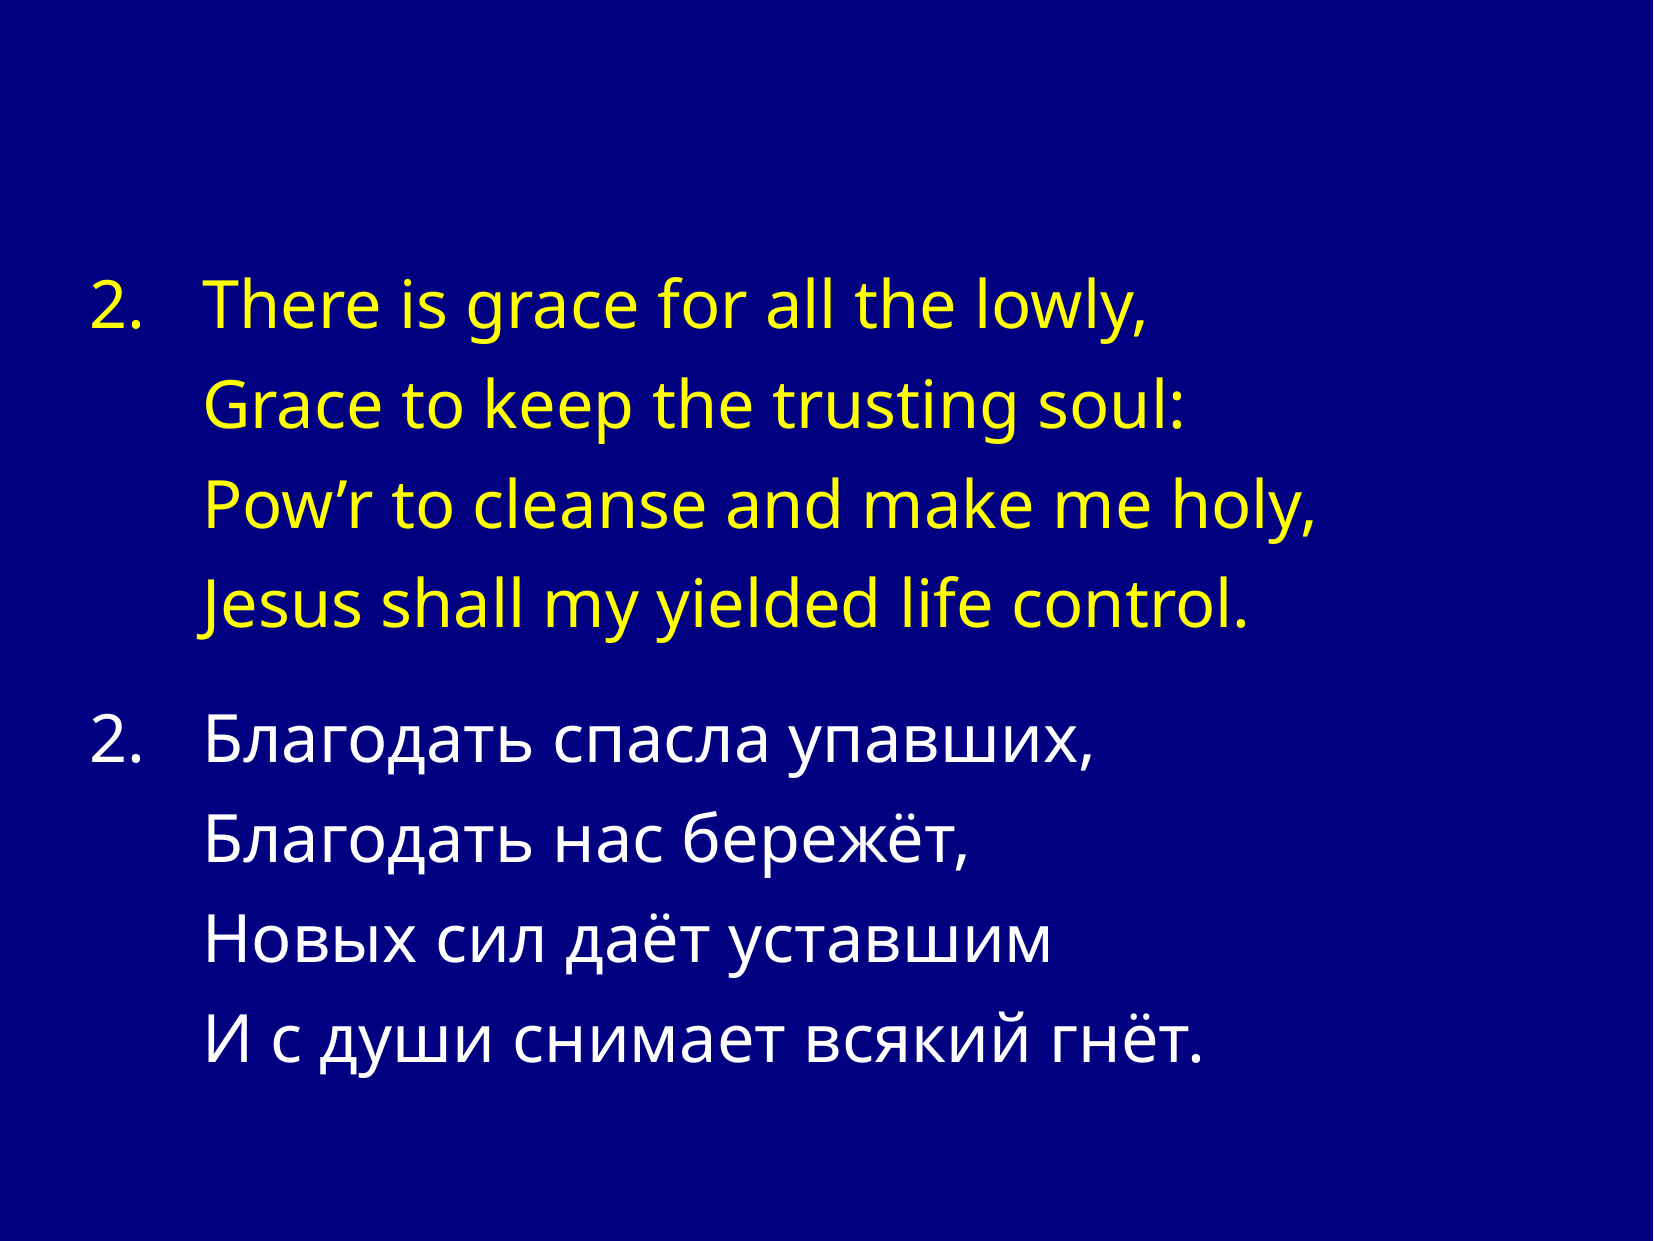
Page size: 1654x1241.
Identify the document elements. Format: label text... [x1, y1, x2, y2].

text_box 2. Благодать спасла упавших, Благодать нас бережёт, Новых сил даёт уставшим И с души снимает всякий гнёт. [75, 675, 1576, 1163]
text_box 2. There is grace for all the lowly, Grace to keep the trusting soul: Pow’r to cleanse and make me holy, Jesus shall my yielded life control. [75, 150, 1576, 638]
